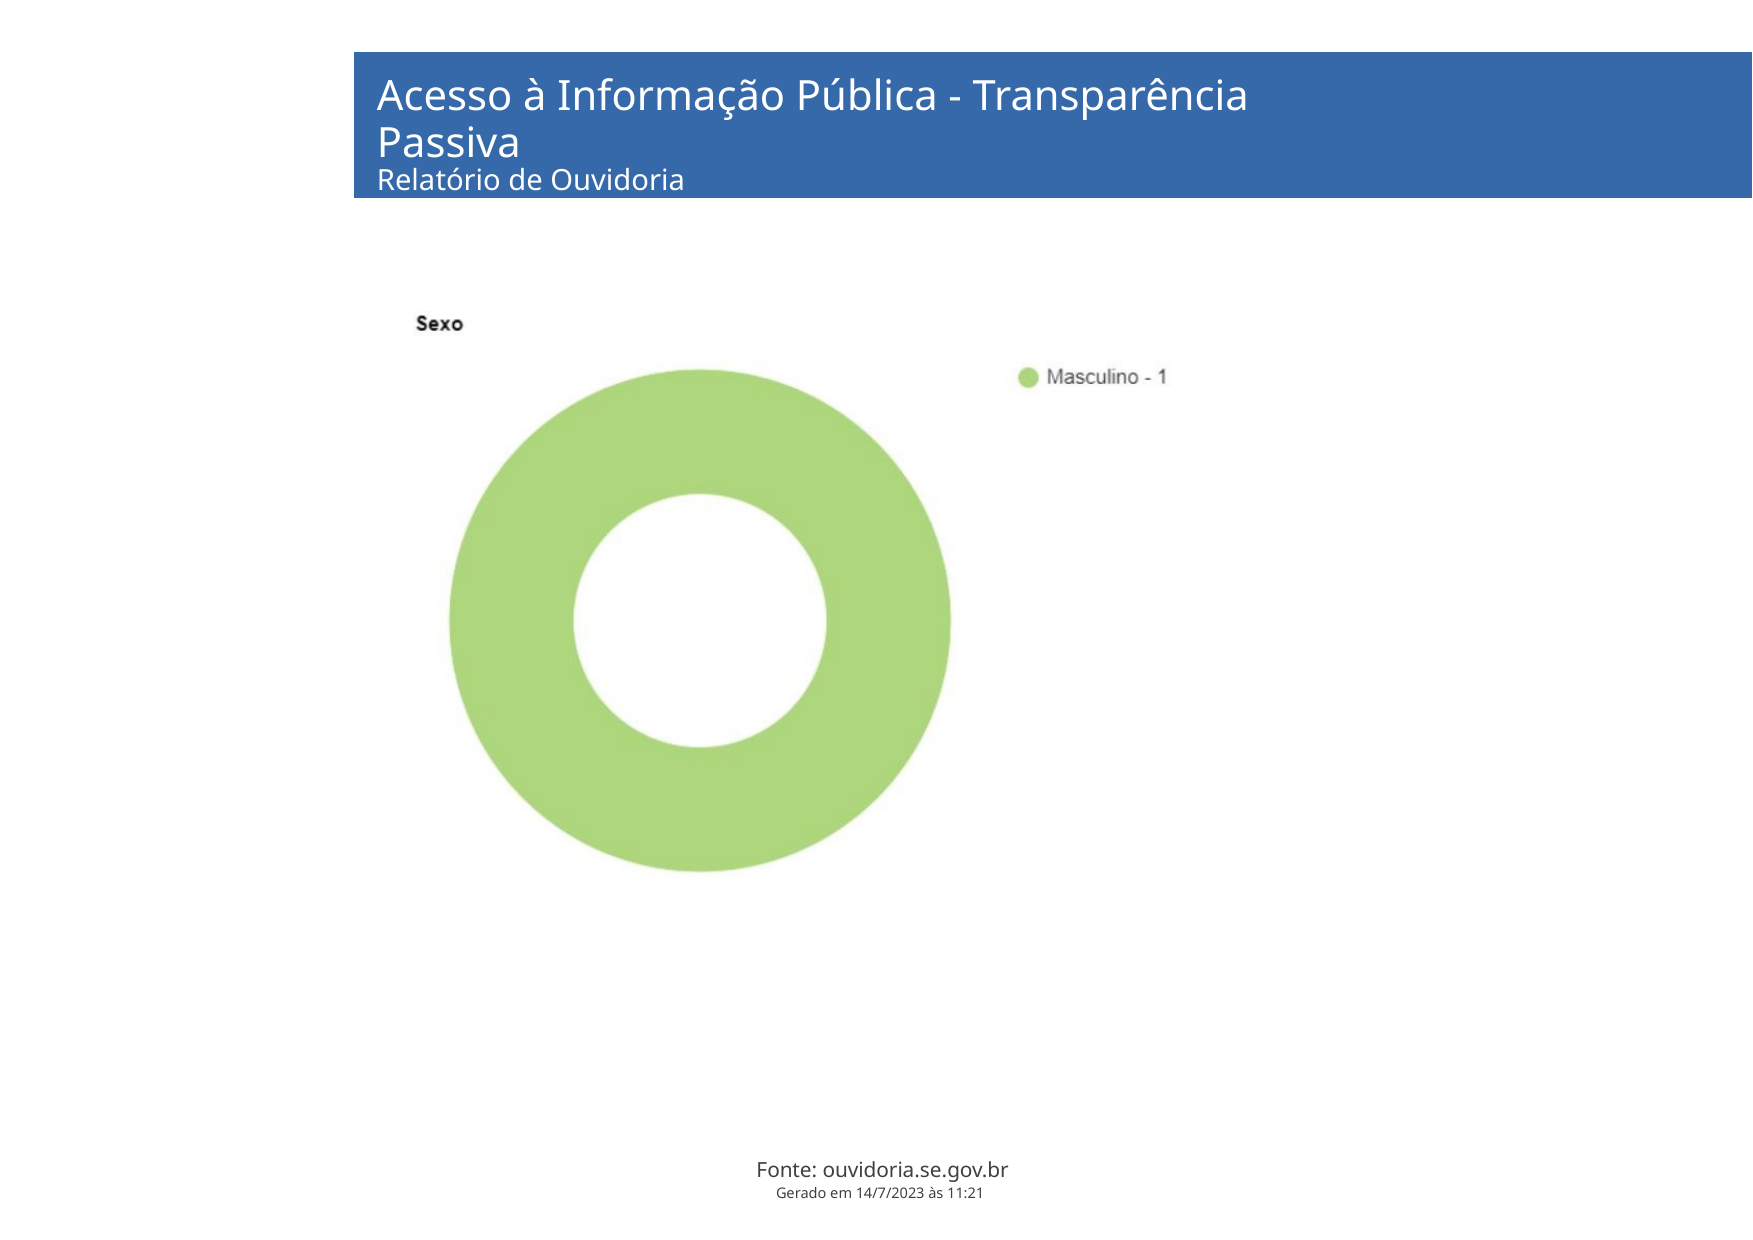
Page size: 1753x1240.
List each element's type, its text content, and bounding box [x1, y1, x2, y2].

text_box [155, 211, 1599, 1028]
text_box Fonte: ouvidoria.se.gov.br Gerado em 14/7/2023 às 11:21 [756, 1158, 1023, 1202]
text_box Acesso à Informação Pública - Transparência Passiva Relatório de Ouvidoria SETUR - Março a Março de 2023 [376, 72, 1403, 228]
text_box [354, 52, 1752, 198]
